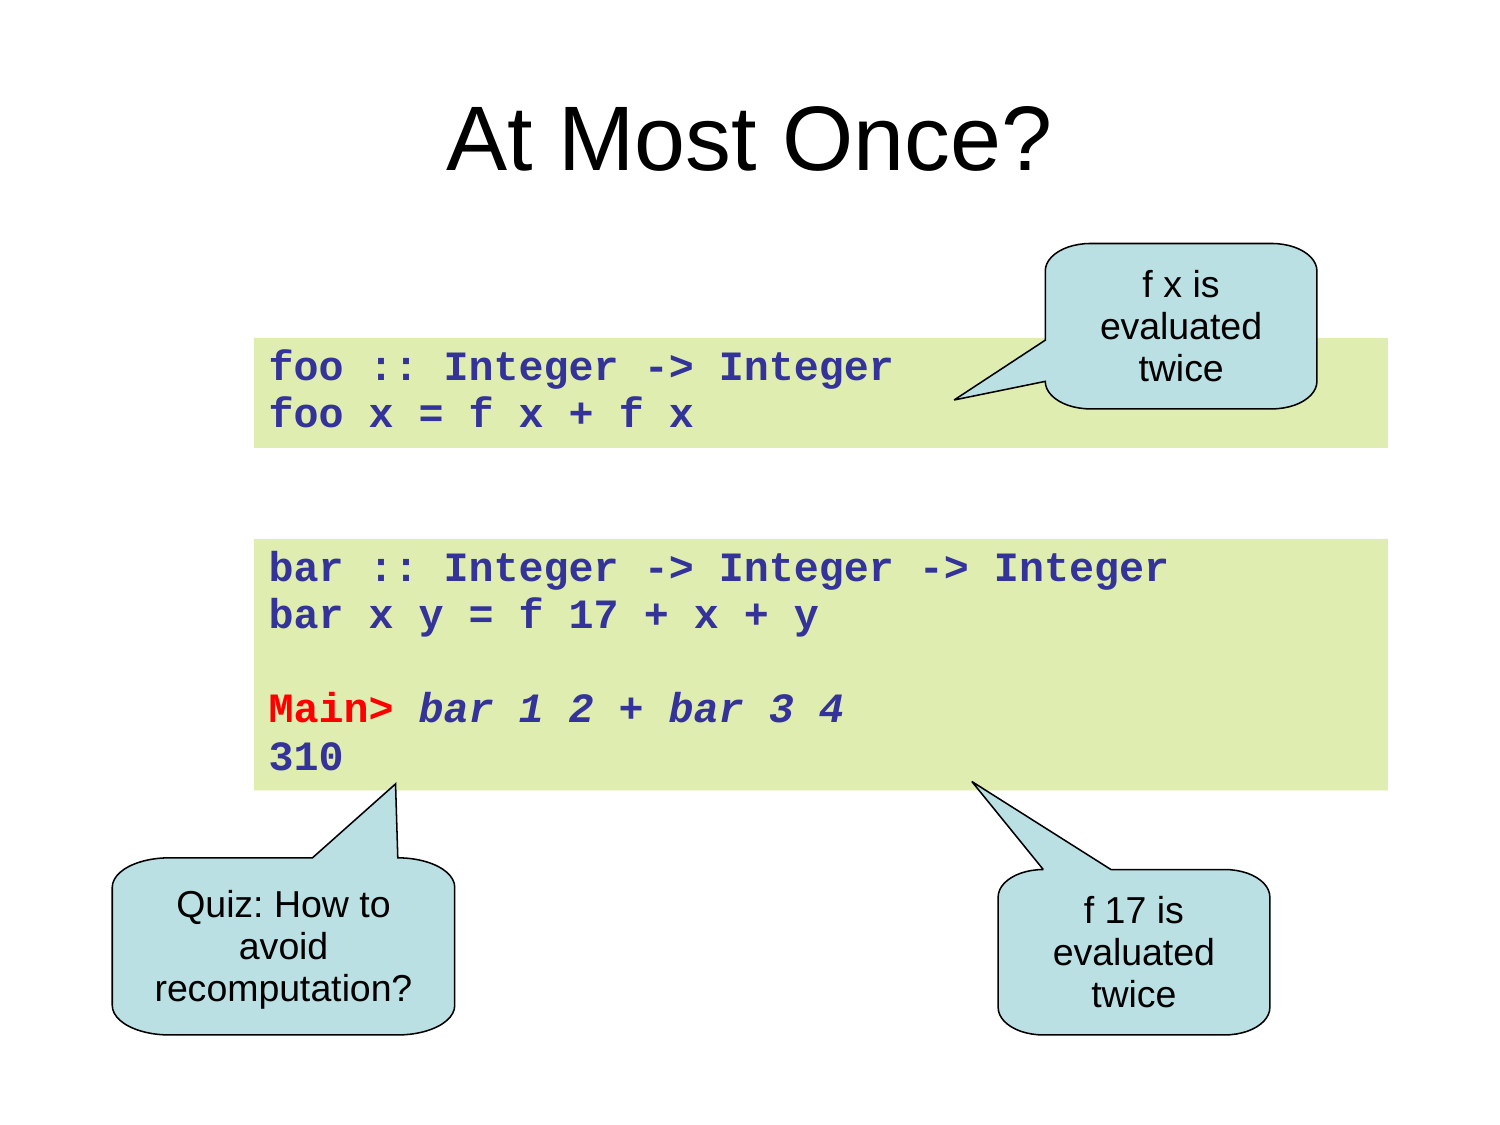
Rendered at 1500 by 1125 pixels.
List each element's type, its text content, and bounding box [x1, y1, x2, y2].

text_box Quiz: How to avoid recomputation? [112, 783, 455, 1035]
text_box bar :: Integer -> Integer -> Integer bar x y = f 17 + x + y Main> bar 1 2 + bar 3 4 310 [253, 538, 1388, 791]
text_box f x is evaluated twice [954, 243, 1317, 409]
text_box f 17 is evaluated twice [971, 781, 1270, 1035]
text_box foo :: Integer -> Integer foo x = f x + f x [253, 337, 1388, 448]
title At Most Once? [75, 45, 1426, 233]
